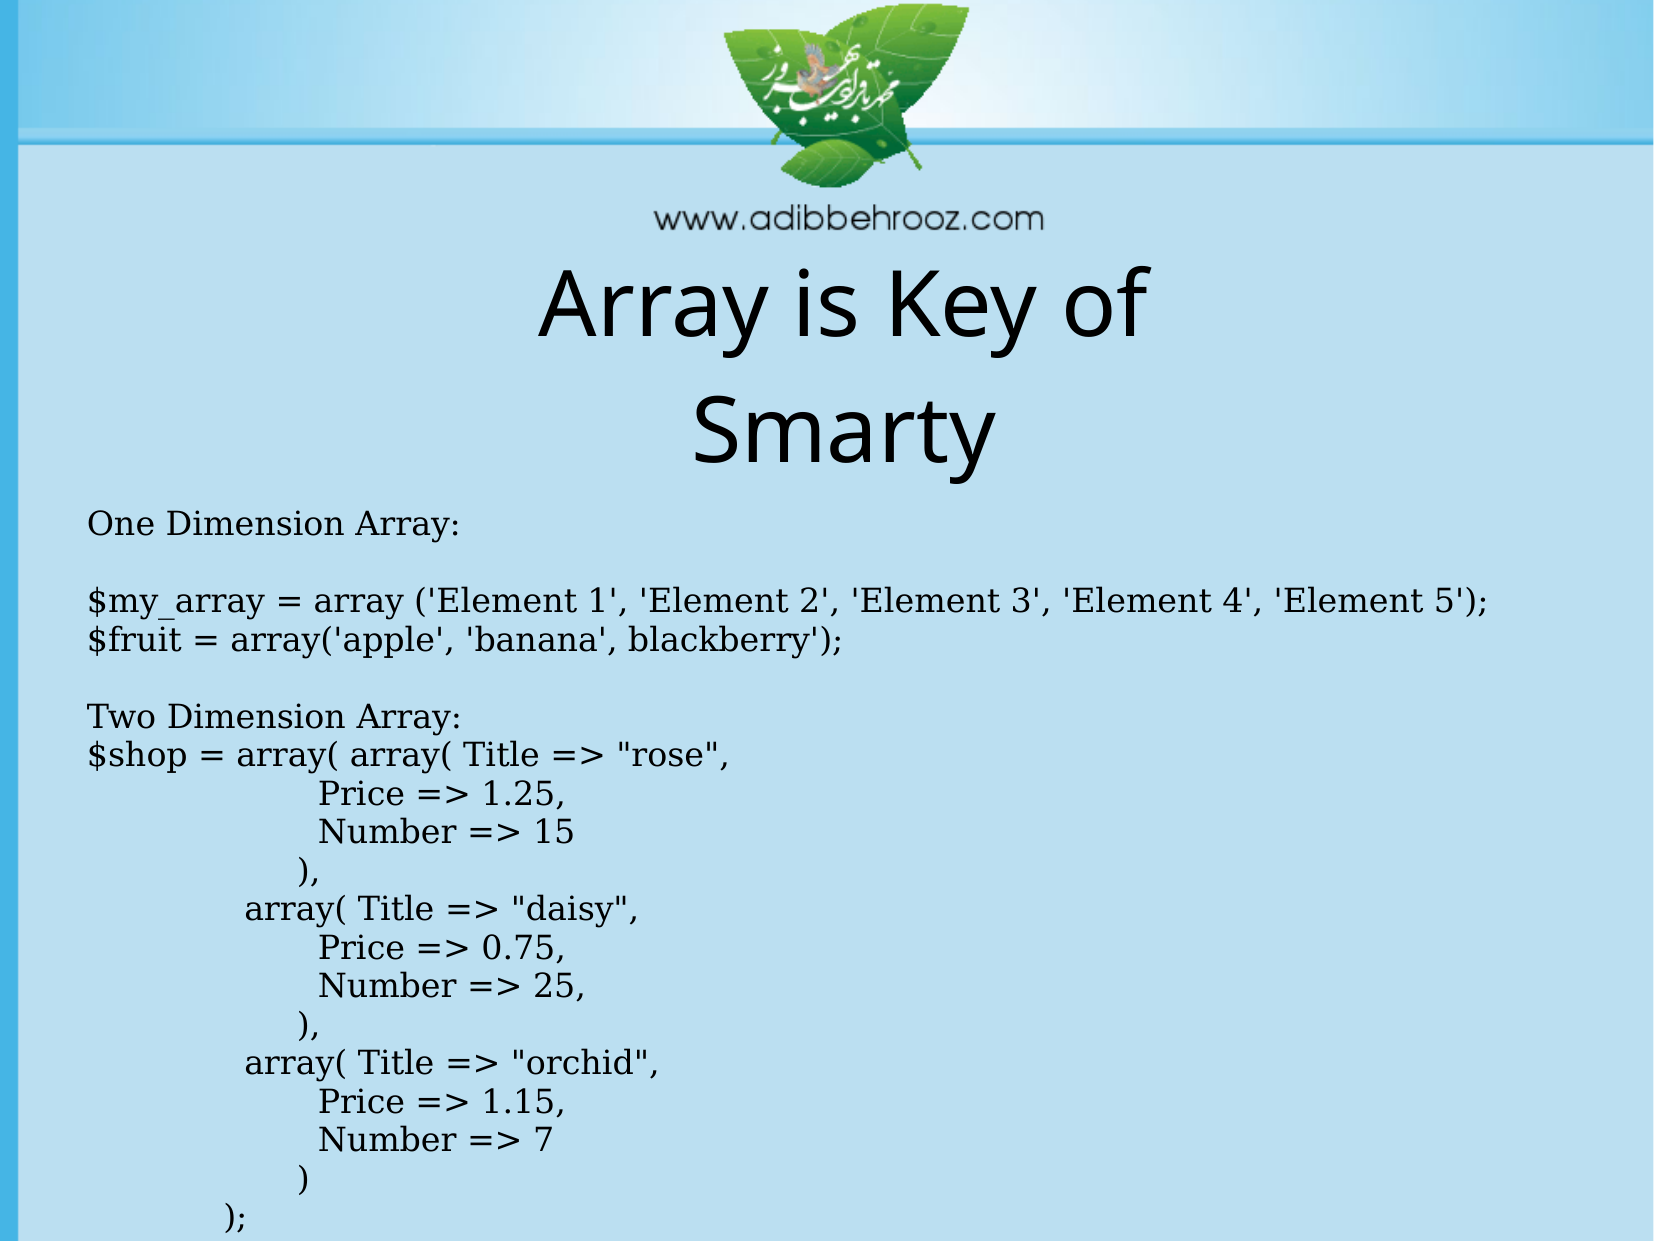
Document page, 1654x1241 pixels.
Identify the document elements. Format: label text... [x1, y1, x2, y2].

picture [0, 0, 1654, 1241]
title Array is Key of Smarty [525, 265, 1163, 504]
title One Dimension Array: $my_array = array ('Element 1', 'Element 2', 'Element 3', 'Element 4', 'Element 5'); $fruit = array('apple', 'banana', blackberry'); Two Dimension Array: $shop = array( array( Title => "rose", Price => 1.25, Number => 15 ), array( Title => "daisy", Price => 0.75, Number => 25, ), array( Title => "orchid", Price => 1.15, Number => 7 ) ); [86, 504, 1576, 1241]
